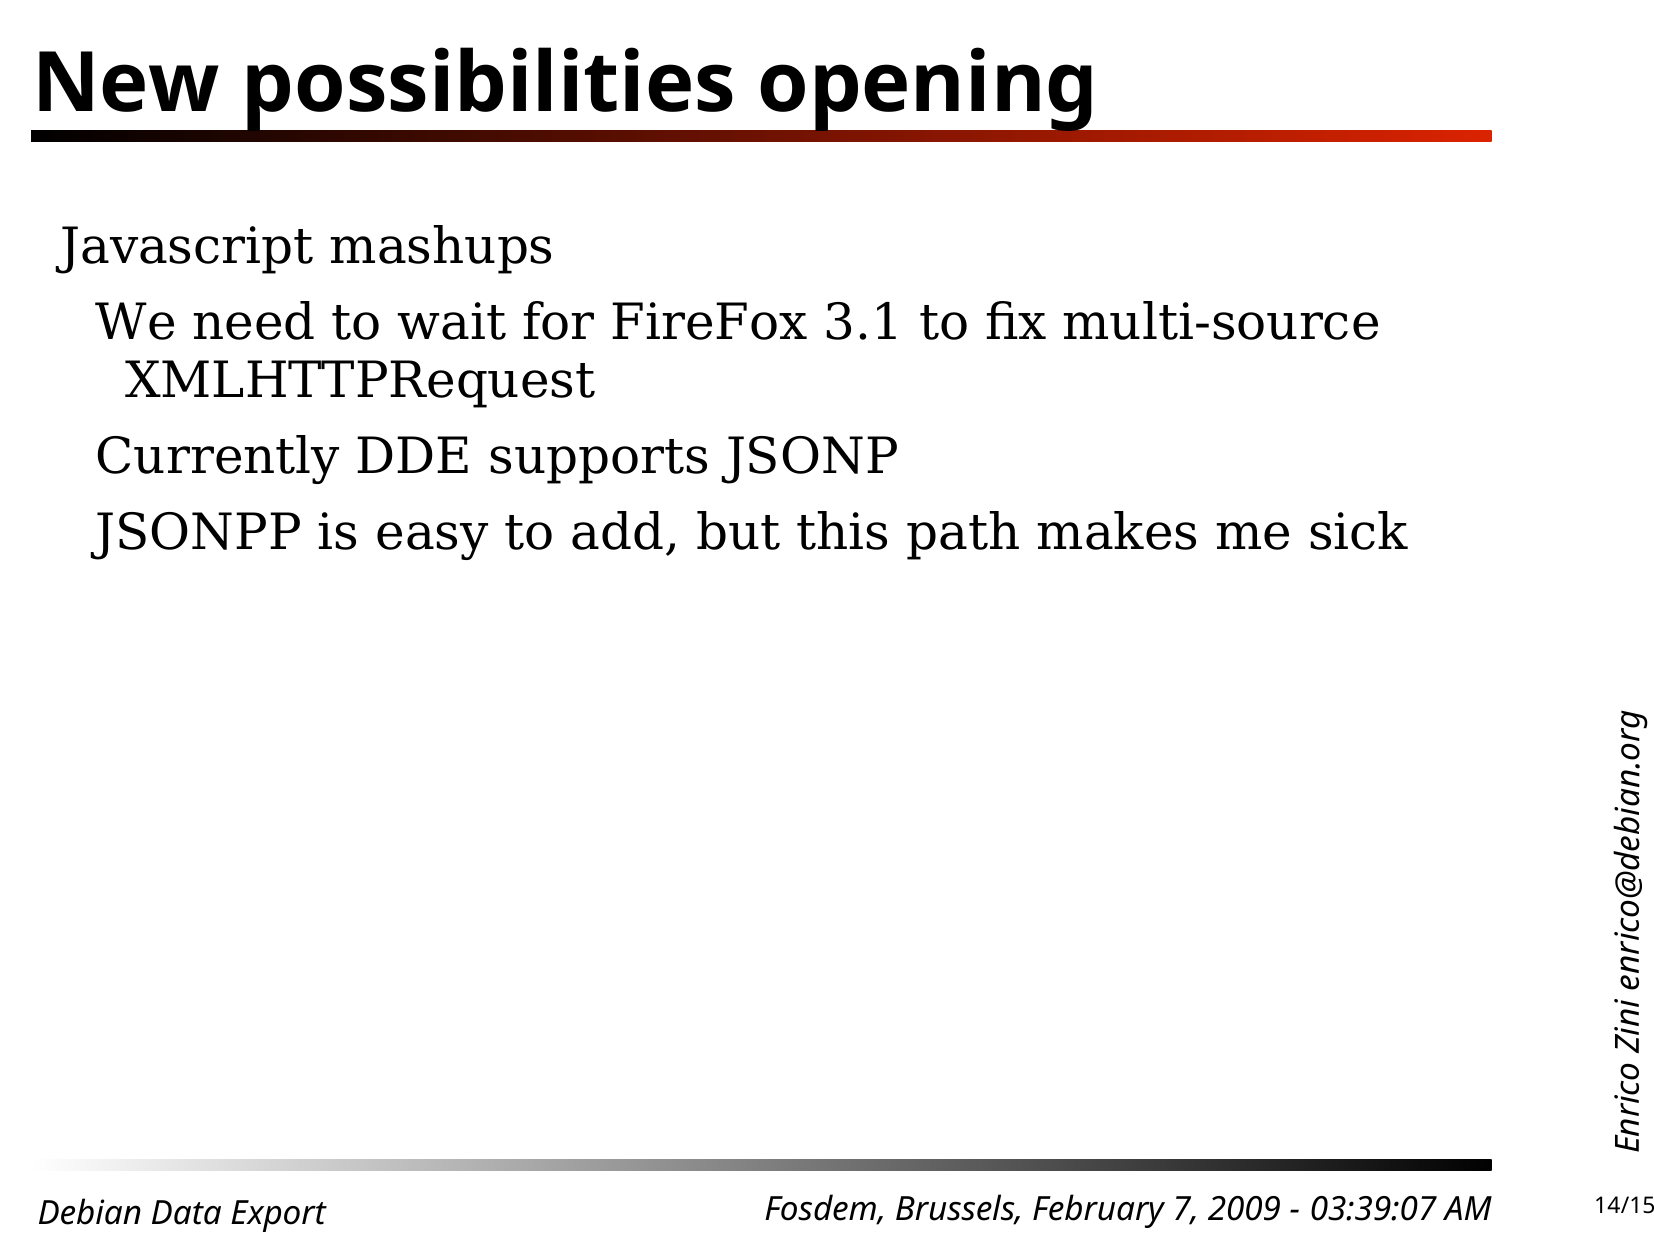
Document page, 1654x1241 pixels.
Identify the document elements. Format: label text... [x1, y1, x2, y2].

text_box Javascript mashups We need to wait for FireFox 3.1 to fix multi-source XMLHTTPRequest Currently DDE supports JSONP JSONPP is easy to add, but this path makes me sick [60, 217, 1496, 1138]
text_box New possibilities opening [32, 22, 1439, 157]
